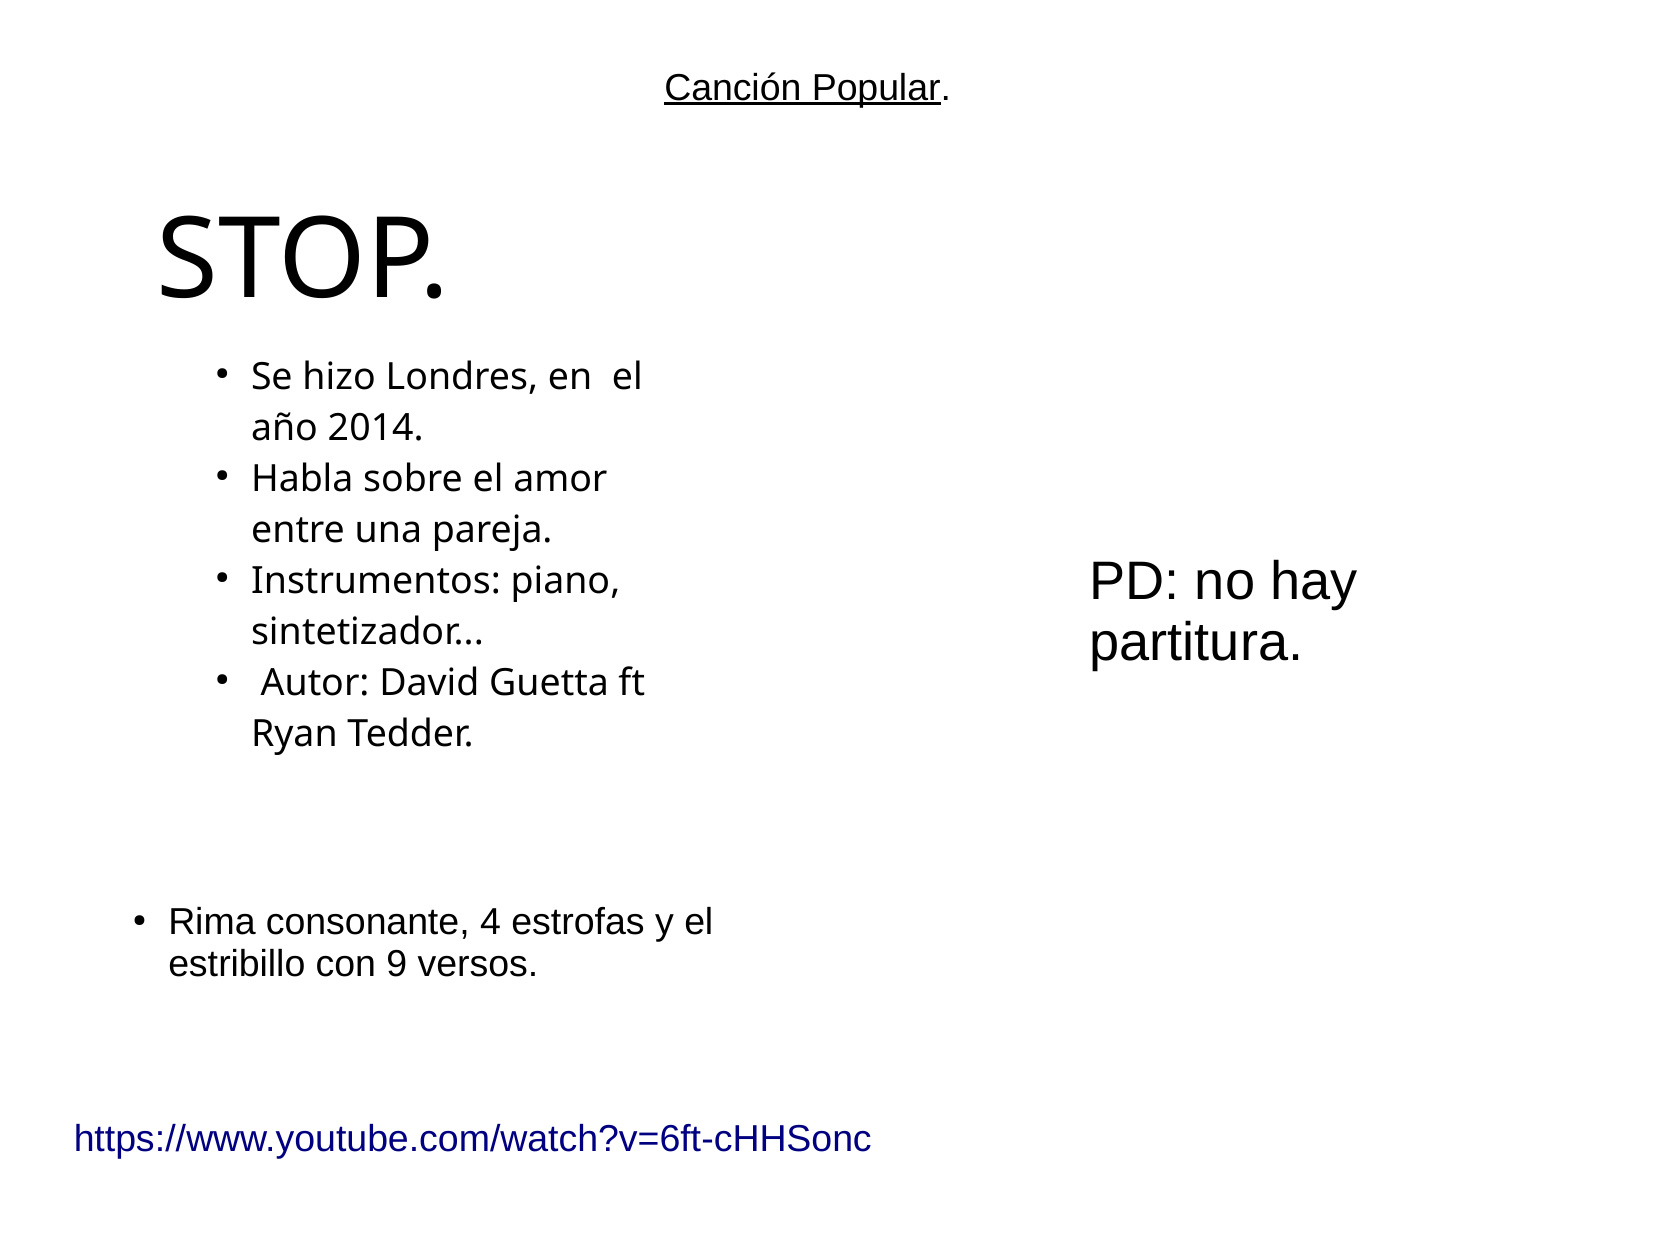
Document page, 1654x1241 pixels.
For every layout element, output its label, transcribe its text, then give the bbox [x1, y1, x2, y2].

text_box Canción Popular. [649, 59, 1099, 158]
text_box Rima consonante, 4 estrofas y el estribillo con 9 versos. [118, 893, 815, 993]
text_box PD: no hay partitura. [1074, 543, 1560, 801]
text_box STOP. [141, 169, 804, 319]
text_box Se hizo Londres, en el año 2014. Habla sobre el amor entre una pareja. Instrumentos: piano, sintetizador... Autor: David Guetta ft Ryan Tedder. [200, 341, 721, 780]
text_box https://www.youtube.com/watch?v=6ft-cHHSonc [59, 1110, 1055, 1182]
